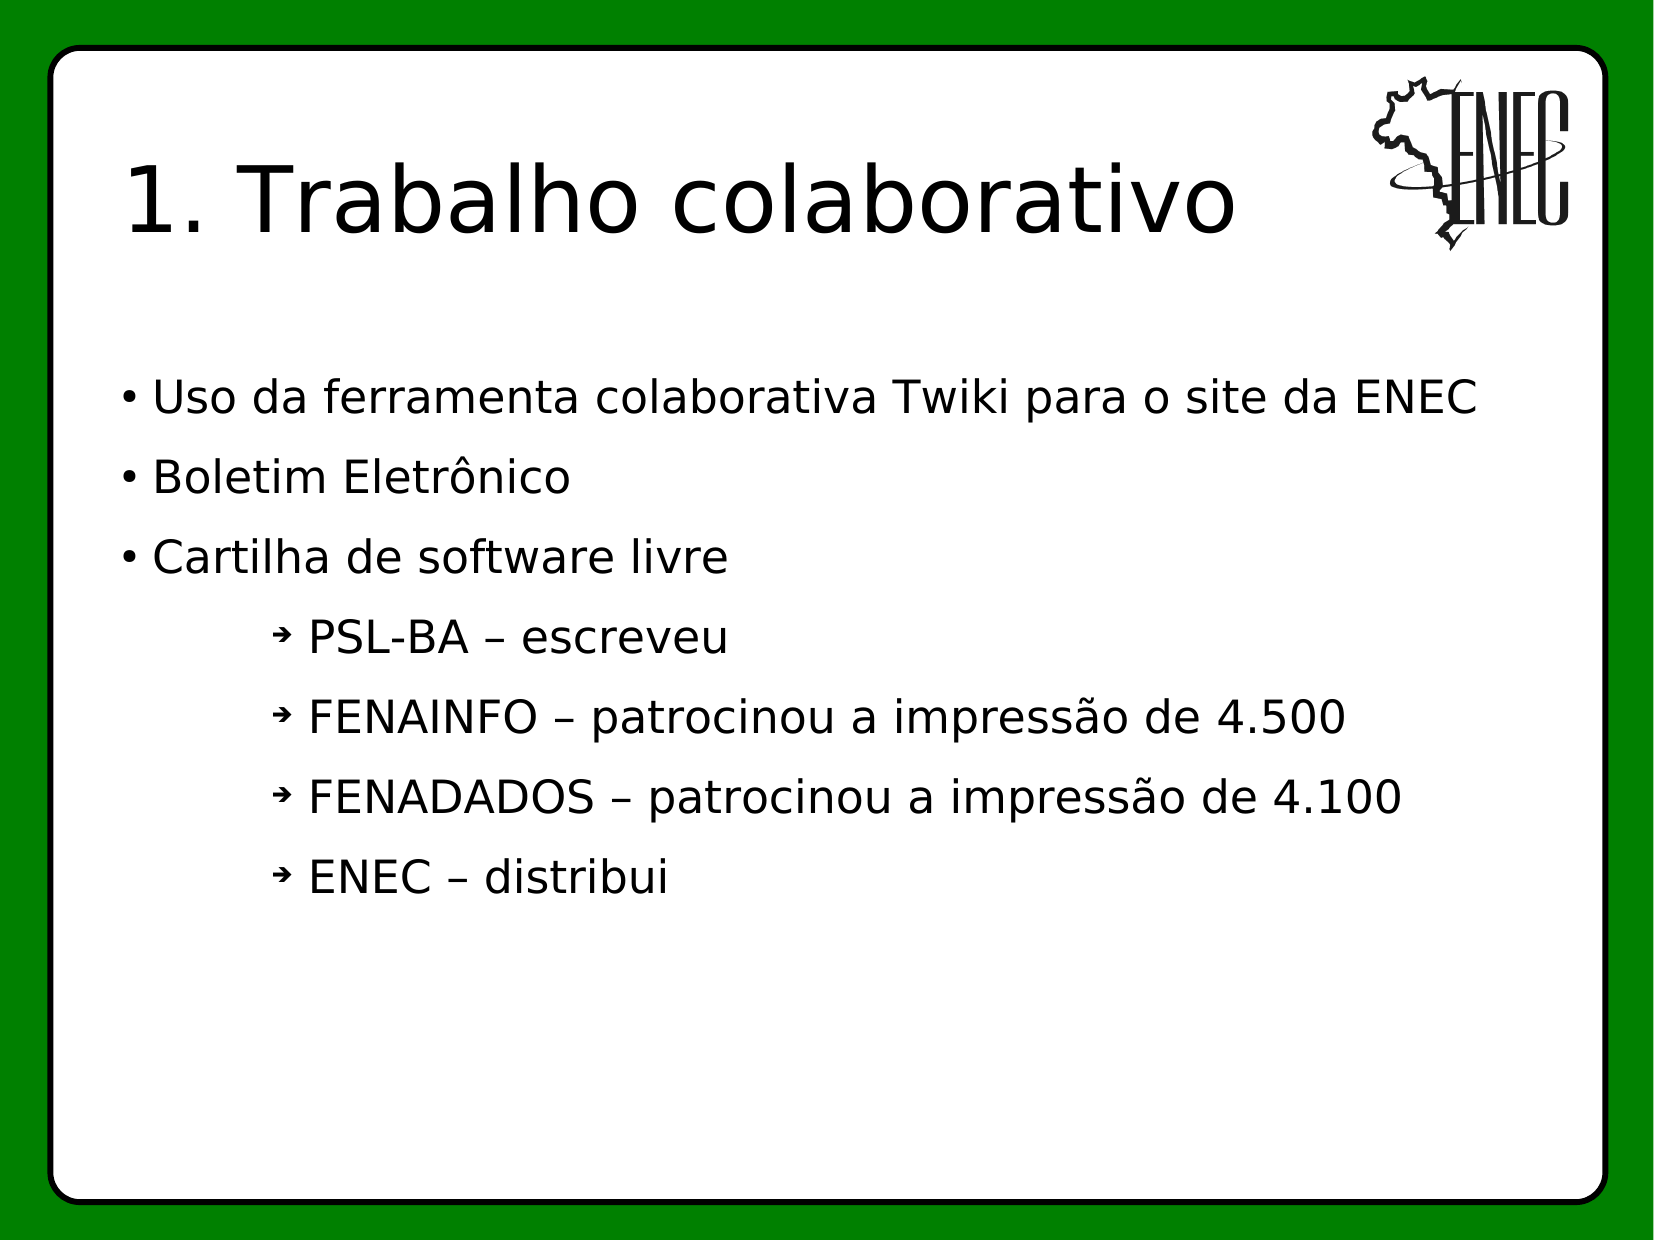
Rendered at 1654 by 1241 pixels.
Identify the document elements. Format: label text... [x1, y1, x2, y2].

title 1. Trabalho colaborativo [121, 93, 1534, 308]
list Uso da ferramenta colaborativa Twiki para o site da ENEC Boletim Eletrônico Cartilha de software livre PSL-BA – escreveu FENAINFO – patrocinou a impressão de 4.500 FENADADOS – patrocinou a impressão de 4.100 ENEC – distribui [121, 344, 1534, 1127]
picture [1367, 71, 1574, 273]
